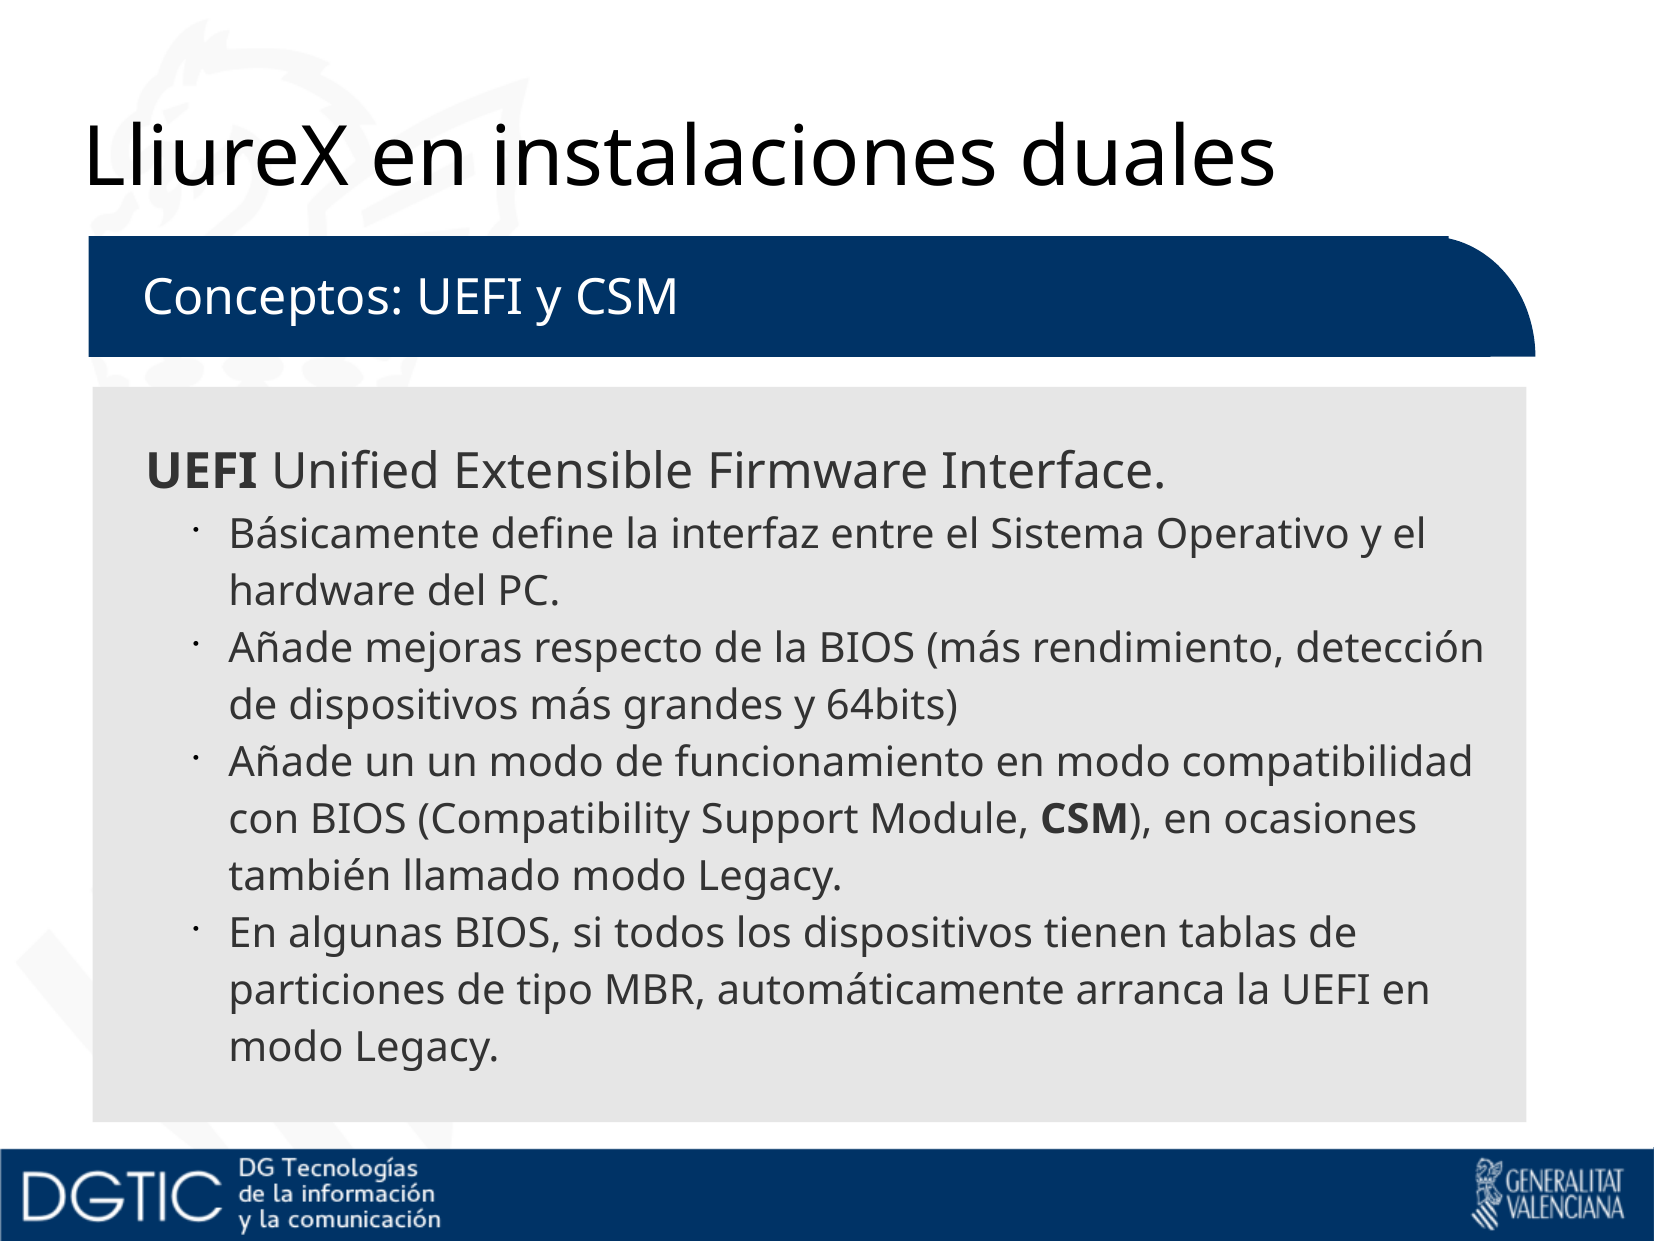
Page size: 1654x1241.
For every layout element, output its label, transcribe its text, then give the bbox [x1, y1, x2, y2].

picture [0, 0, 1654, 1241]
title LliureX en instalaciones duales [82, 56, 1571, 250]
text_box [88, 236, 1536, 357]
text_box UEFI Unified Extensible Firmware Interface. Básicamente define la interfaz entre el Sistema Operativo y el hardware del PC. Añade mejoras respecto de la BIOS (más rendimiento, detección de dispositivos más grandes y 64bits) Añade un un modo de funcionamiento en modo compatibilidad con BIOS (Compatibility Support Module, CSM), en ocasiones también llamado modo Legacy. En algunas BIOS, si todos los dispositivos tienen tablas de particiones de tipo MBR, automáticamente arranca la UEFI en modo Legacy. [92, 386, 1527, 1123]
text_box Conceptos: UEFI y CSM [127, 253, 1255, 417]
